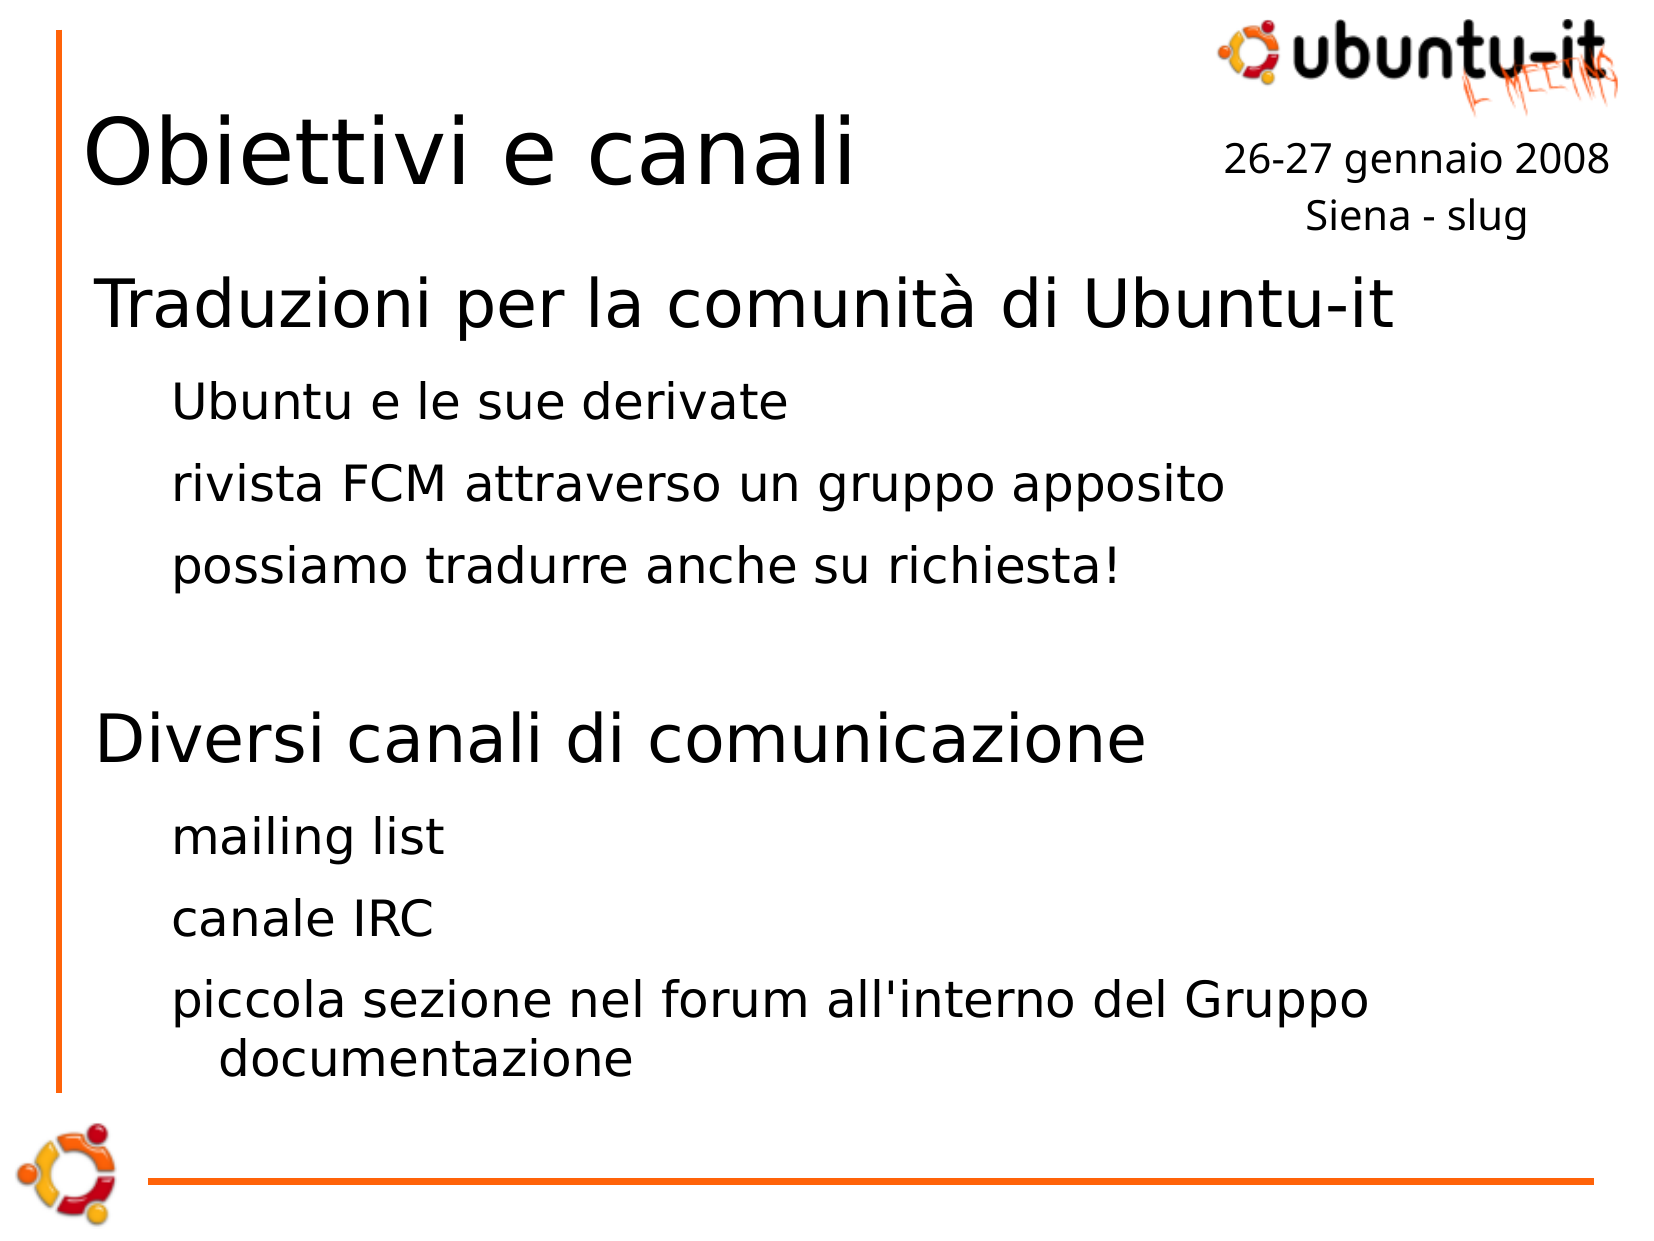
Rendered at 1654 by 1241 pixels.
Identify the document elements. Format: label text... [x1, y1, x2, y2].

title Obiettivi e canali [82, 56, 1571, 250]
list Traduzioni per la comunità di Ubuntu-it Ubuntu e le sue derivate rivista FCM attraverso un gruppo apposito possiamo tradurre anche su richiesta! Diversi canali di comunicazione mailing list canale IRC piccola sezione nel forum all'interno del Gruppo documentazione [76, 265, 1565, 1123]
picture [14, 1122, 119, 1229]
picture [1210, 19, 1628, 119]
